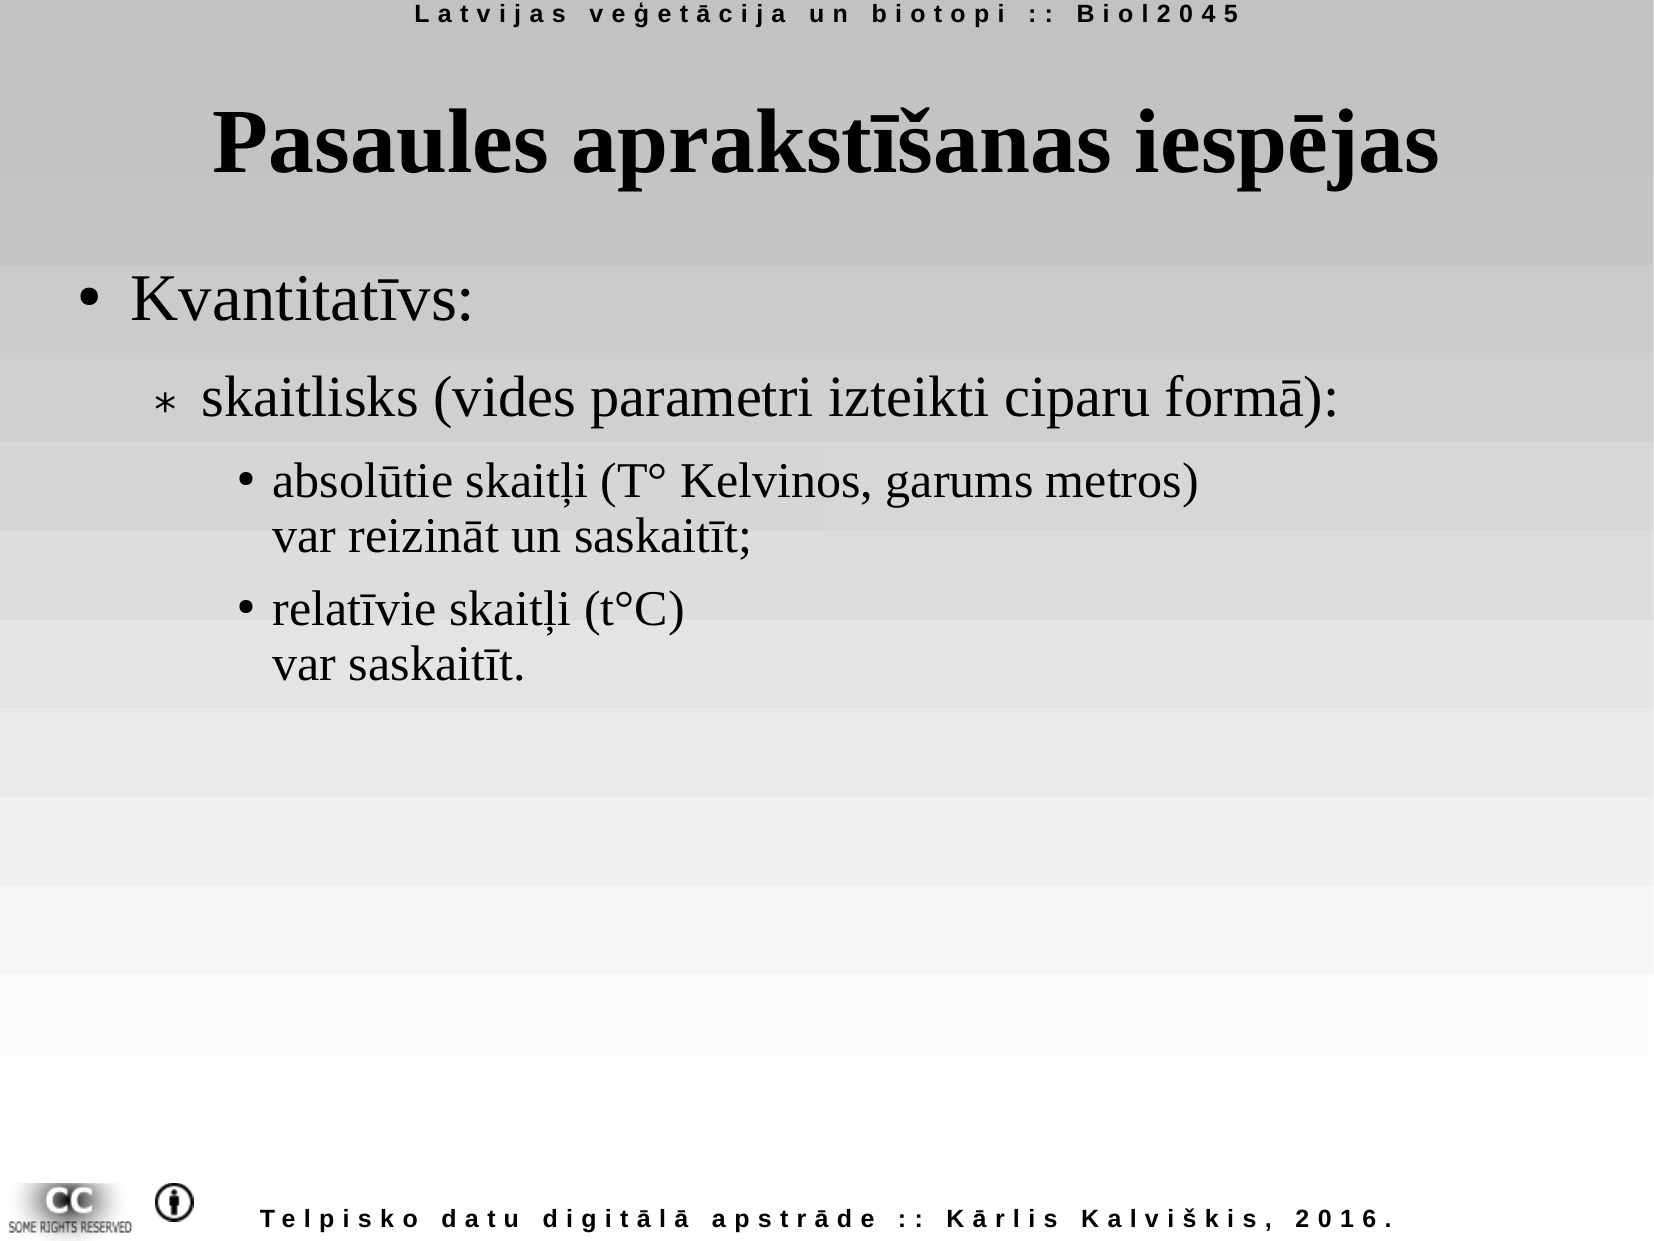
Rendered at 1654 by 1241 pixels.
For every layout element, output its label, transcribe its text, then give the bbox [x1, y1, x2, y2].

title Pasaules aprakstīšanas iespējas [59, 37, 1596, 246]
list Kvantitatīvs: skaitlisks (vides parametri izteikti ciparu formā): absolūtie skaitļi (T° Kelvinos, garums metros) var reizināt un saskaitīt; relatīvie skaitļi (t°C) var saskaitīt. [59, 261, 1596, 1175]
picture [0, 0, 1654, 1241]
